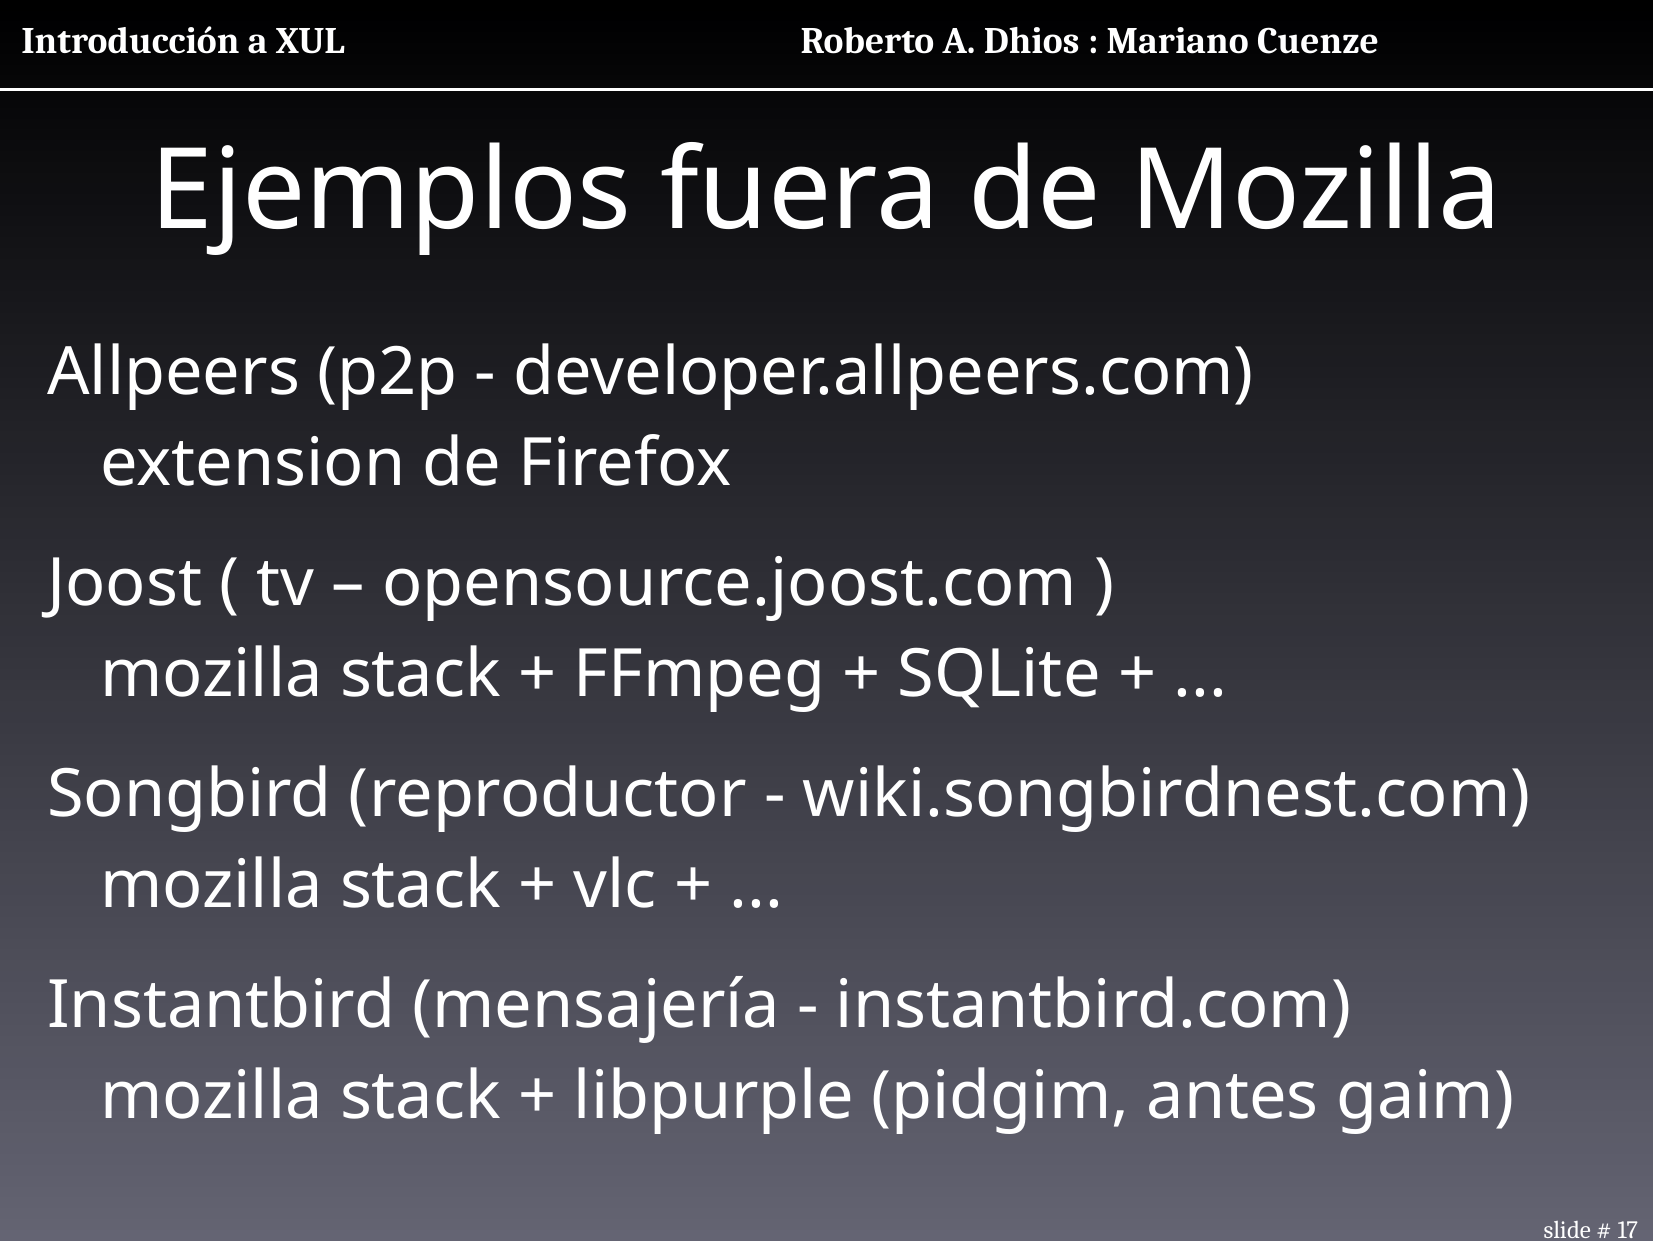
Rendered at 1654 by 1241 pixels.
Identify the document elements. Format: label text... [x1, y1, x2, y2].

text_box Introducción a XUL Roberto A. Dhios : Mariano Cuenze [6, 12, 1653, 72]
title Ejemplos fuera de Mozilla [29, 91, 1625, 281]
list Allpeers (p2p - developer.allpeers.com) extension de Firefox Joost ( tv – opensource.joost.com ) mozilla stack + FFmpeg + SQLite + ... Songbird (reproductor - wiki.songbirdnest.com) mozilla stack + vlc + ... Instantbird (mensajería - instantbird.com) mozilla stack + libpurple (pidgim, antes gaim) [29, 323, 1625, 1036]
